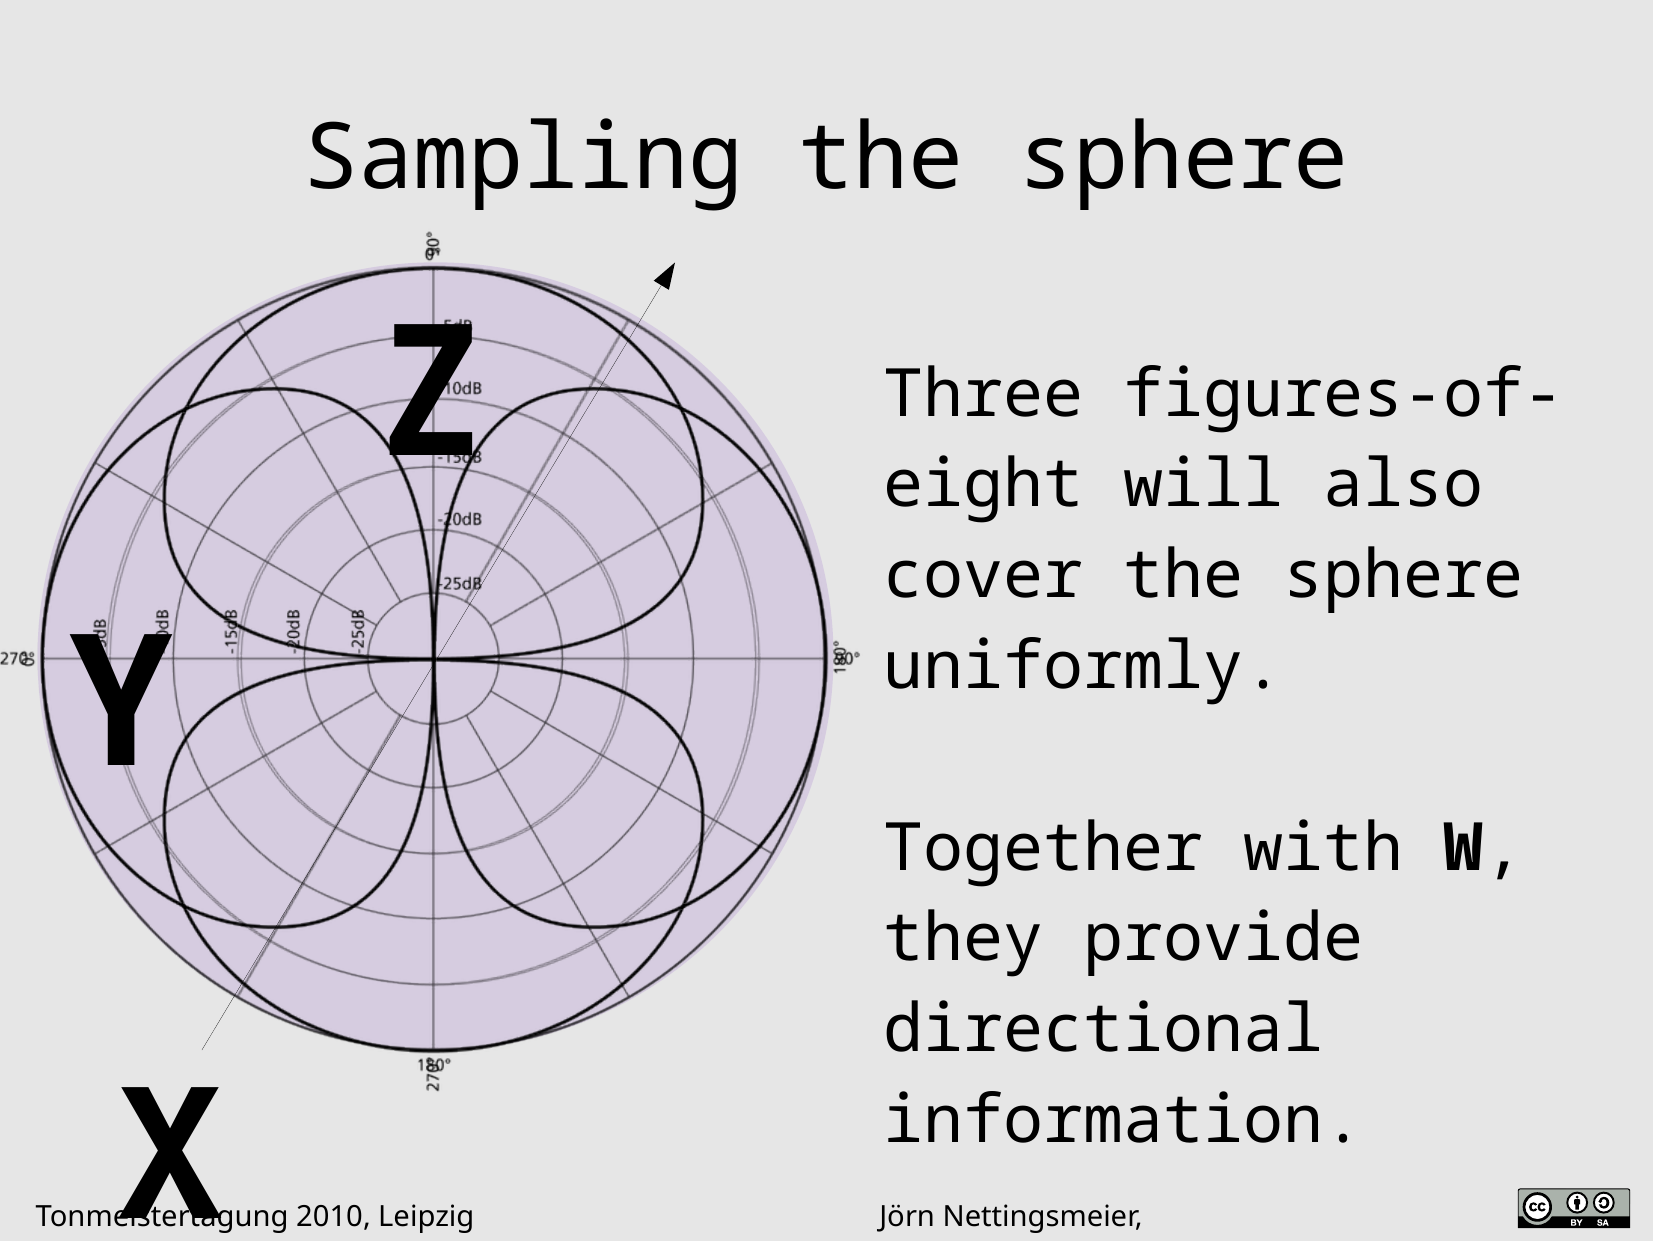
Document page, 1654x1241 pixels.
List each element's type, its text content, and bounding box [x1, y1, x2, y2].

title Sampling the sphere [82, 45, 1571, 261]
text_box Z [361, 252, 549, 481]
picture [0, 212, 880, 1106]
text_box Three figures-of-eight will also cover the sphere uniformly. Together with W, they provide directional information. [868, 337, 1623, 1131]
text_box Y [51, 562, 239, 791]
text_box X [100, 1014, 289, 1241]
